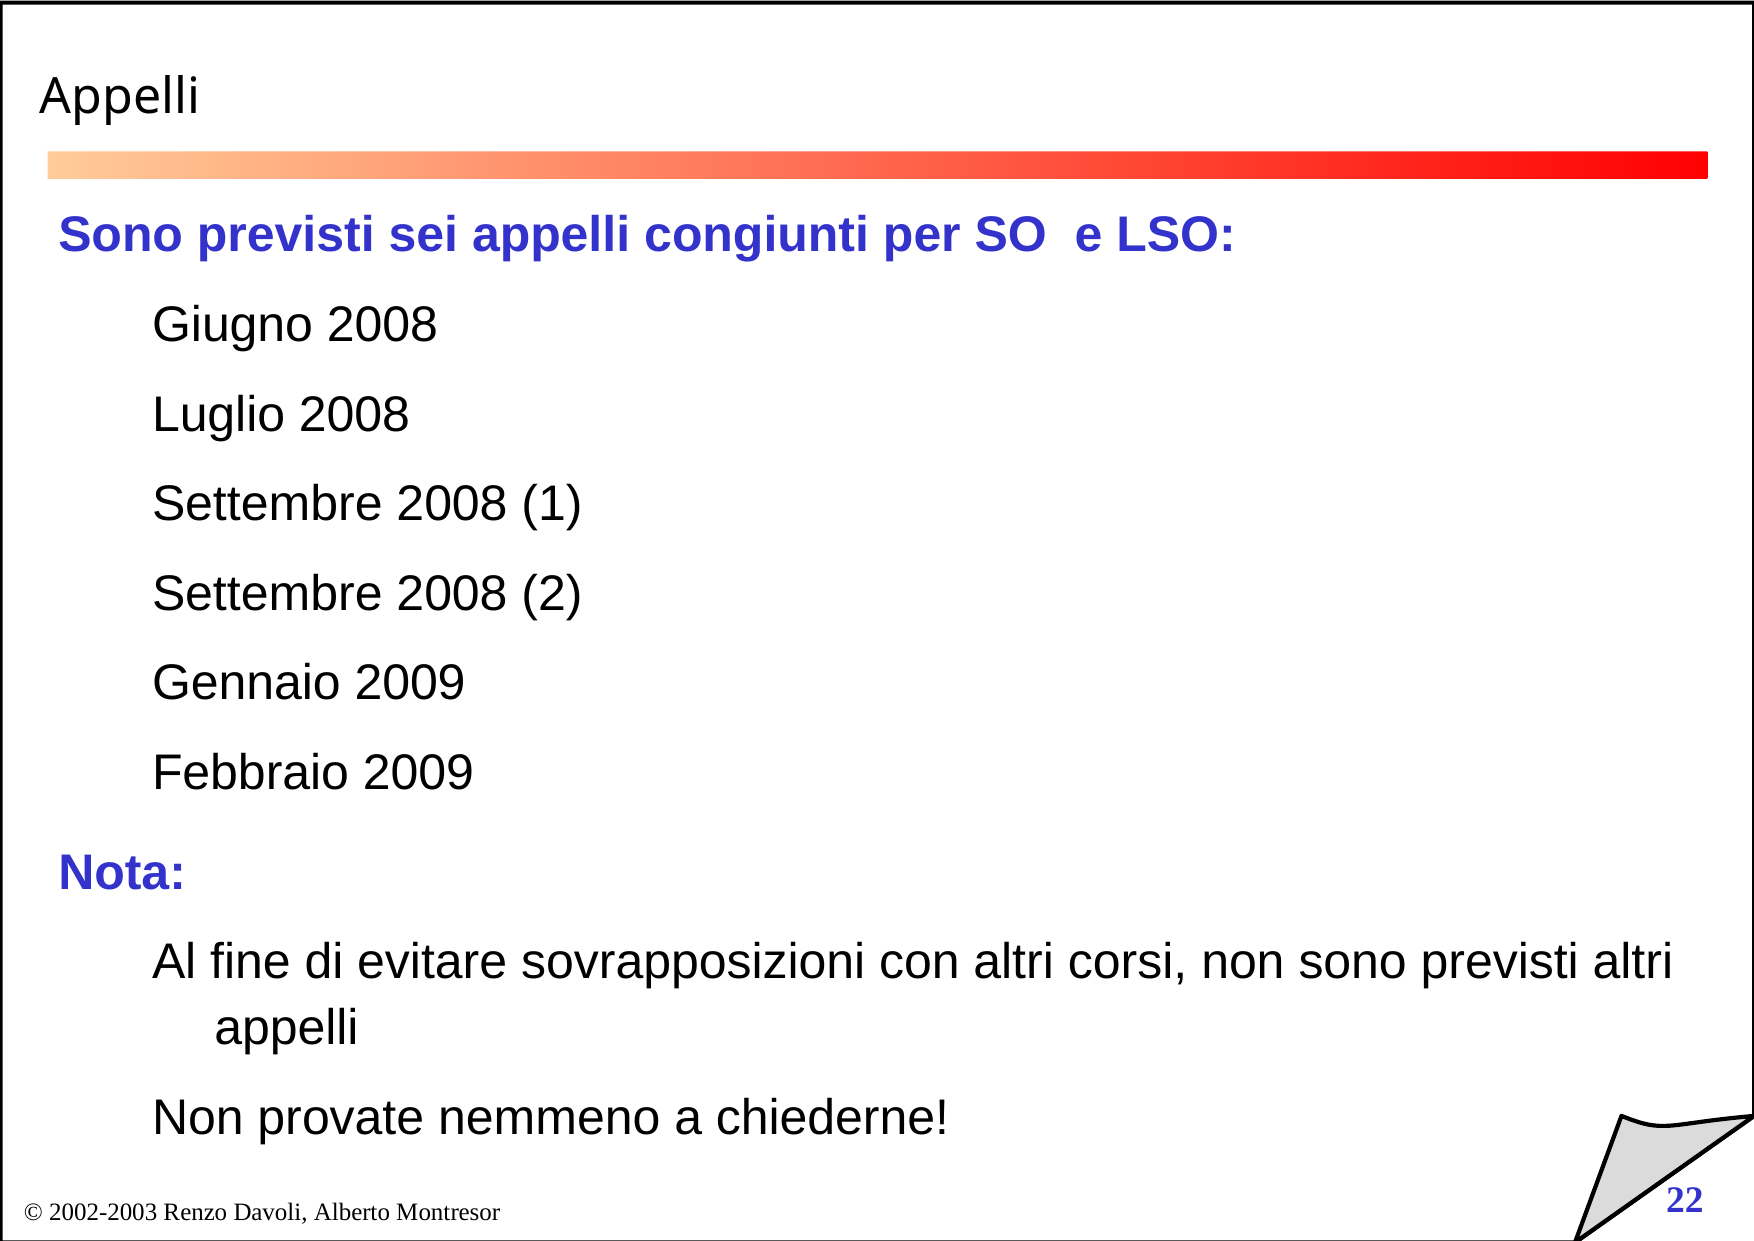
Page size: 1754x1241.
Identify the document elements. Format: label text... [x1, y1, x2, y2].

title Appelli [40, 48, 1714, 144]
list Sono previsti sei appelli congiunti per SO e LSO: Giugno 2008 Luglio 2008 Settembre 2008 (1) Settembre 2008 (2) Gennaio 2009 Febbraio 2009 Nota: Al fine di evitare sovrapposizioni con altri corsi, non sono previsti altri appelli Non provate nemmeno a chiederne! [58, 206, 1696, 1152]
